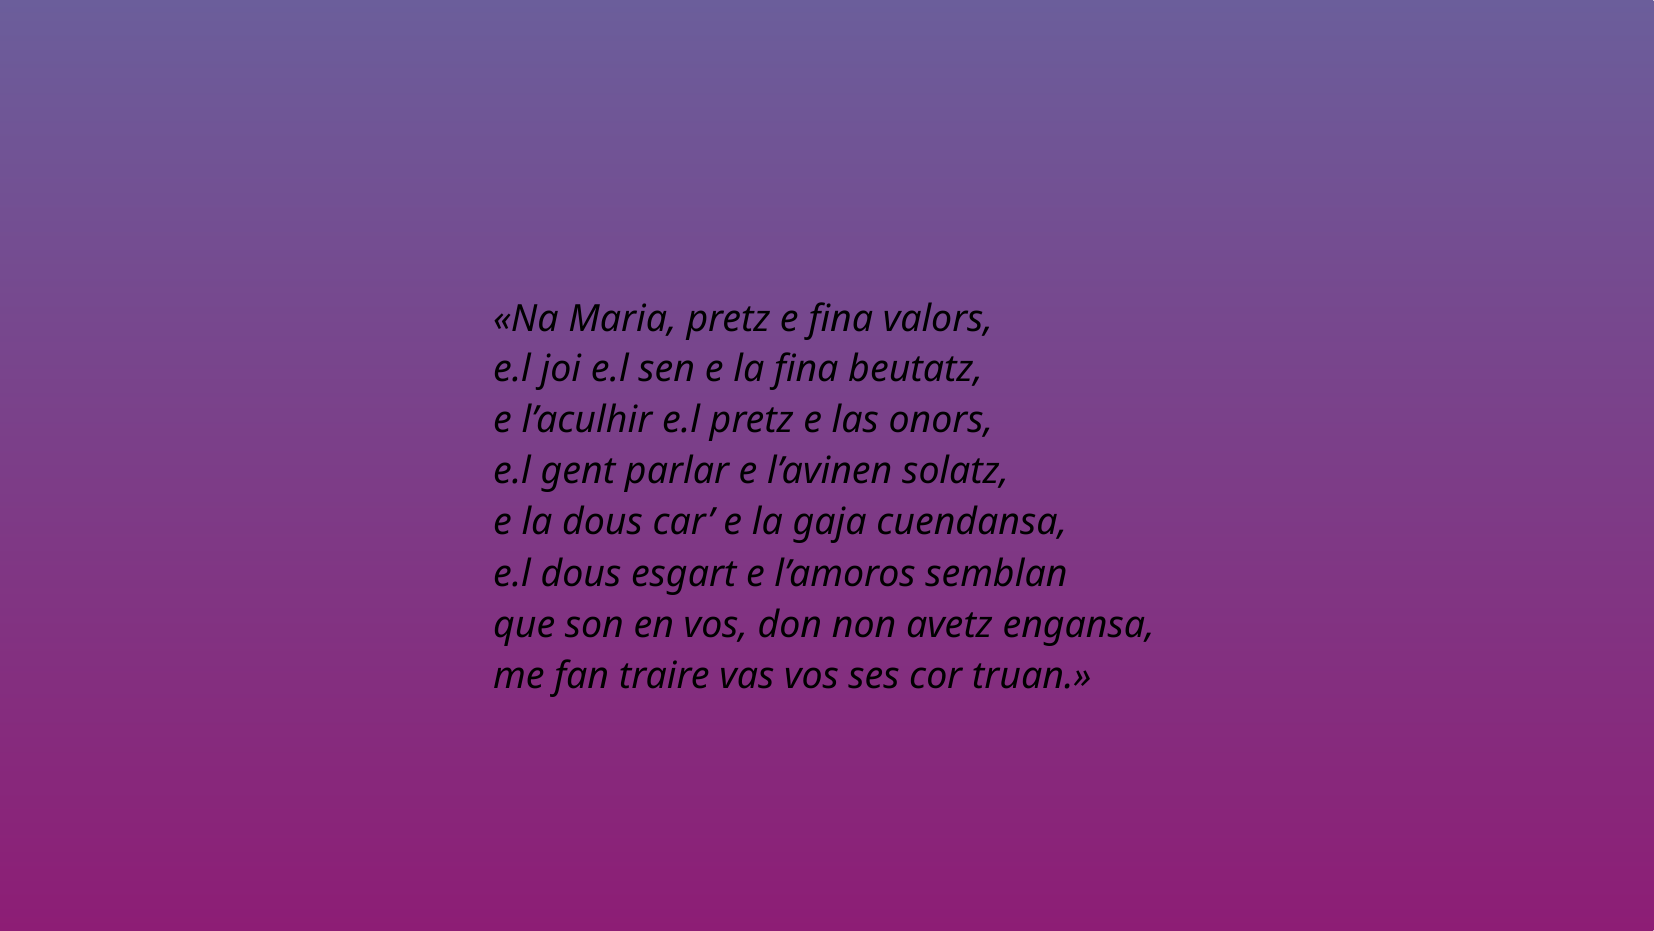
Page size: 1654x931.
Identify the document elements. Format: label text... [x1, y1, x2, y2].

text_box «Na Maria, pretz e fina valors, e.l joi e.l sen e la fina beutatz, e l’aculhir e.l pretz e las onors, e.l gent parlar e l’avinen solatz, e la dous car’ e la gaja cuendansa, e.l dous esgart e l’amoros semblan que son en vos, don non avetz engansa, me fan traire vas vos ses cor truan.» [478, 283, 1176, 647]
